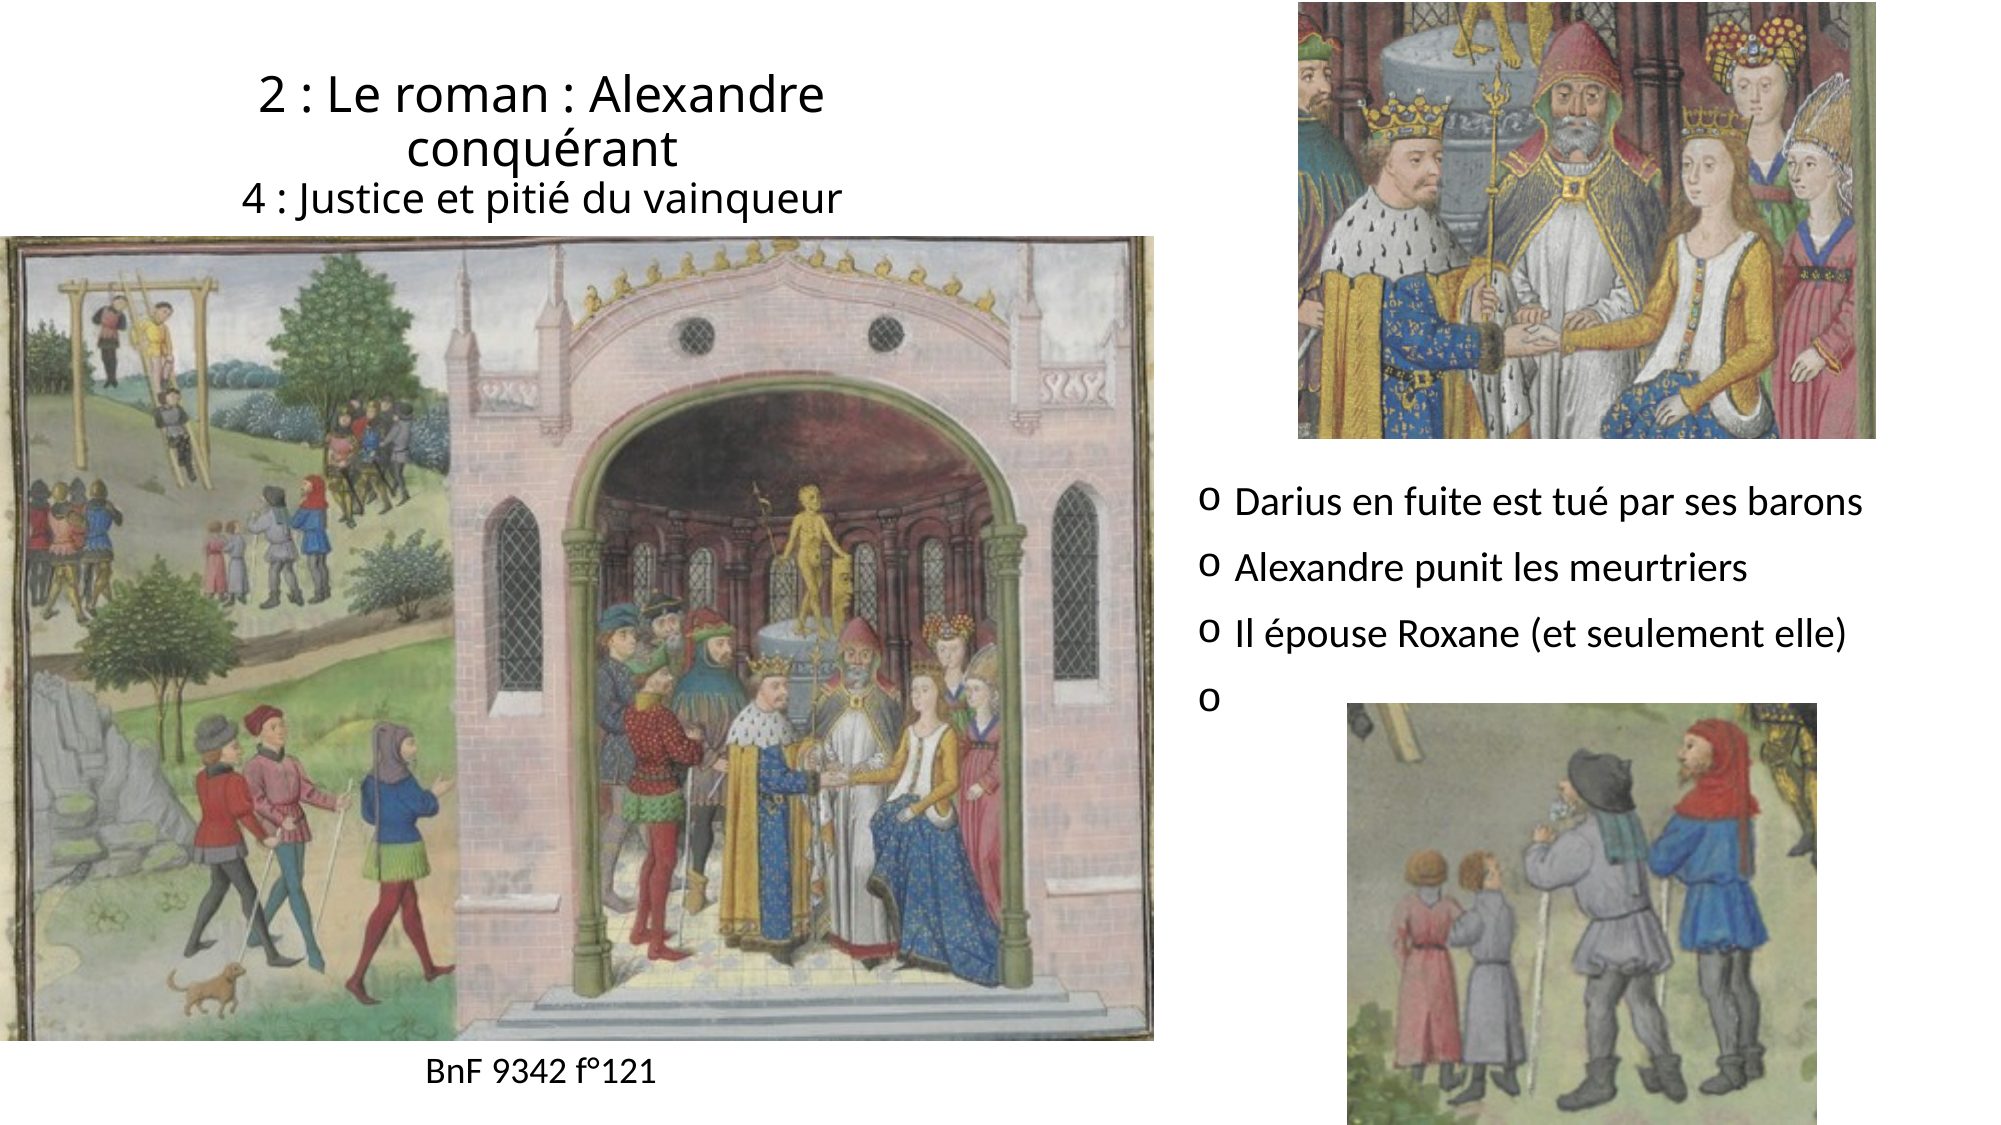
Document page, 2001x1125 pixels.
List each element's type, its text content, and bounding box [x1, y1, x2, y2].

picture [1347, 703, 1817, 1125]
title 2 : Le roman : Alexandre conquérant 4 : Justice et pitié du vainqueur [125, 3, 961, 289]
picture [1298, 3, 1876, 439]
list Darius en fuite est tué par ses barons Alexandre punit les meurtriers Il épouse Roxane (et seulement elle) [1181, 472, 1992, 671]
text_box BnF 9342 f°121 [410, 1038, 675, 1100]
picture [0, 236, 1154, 1041]
